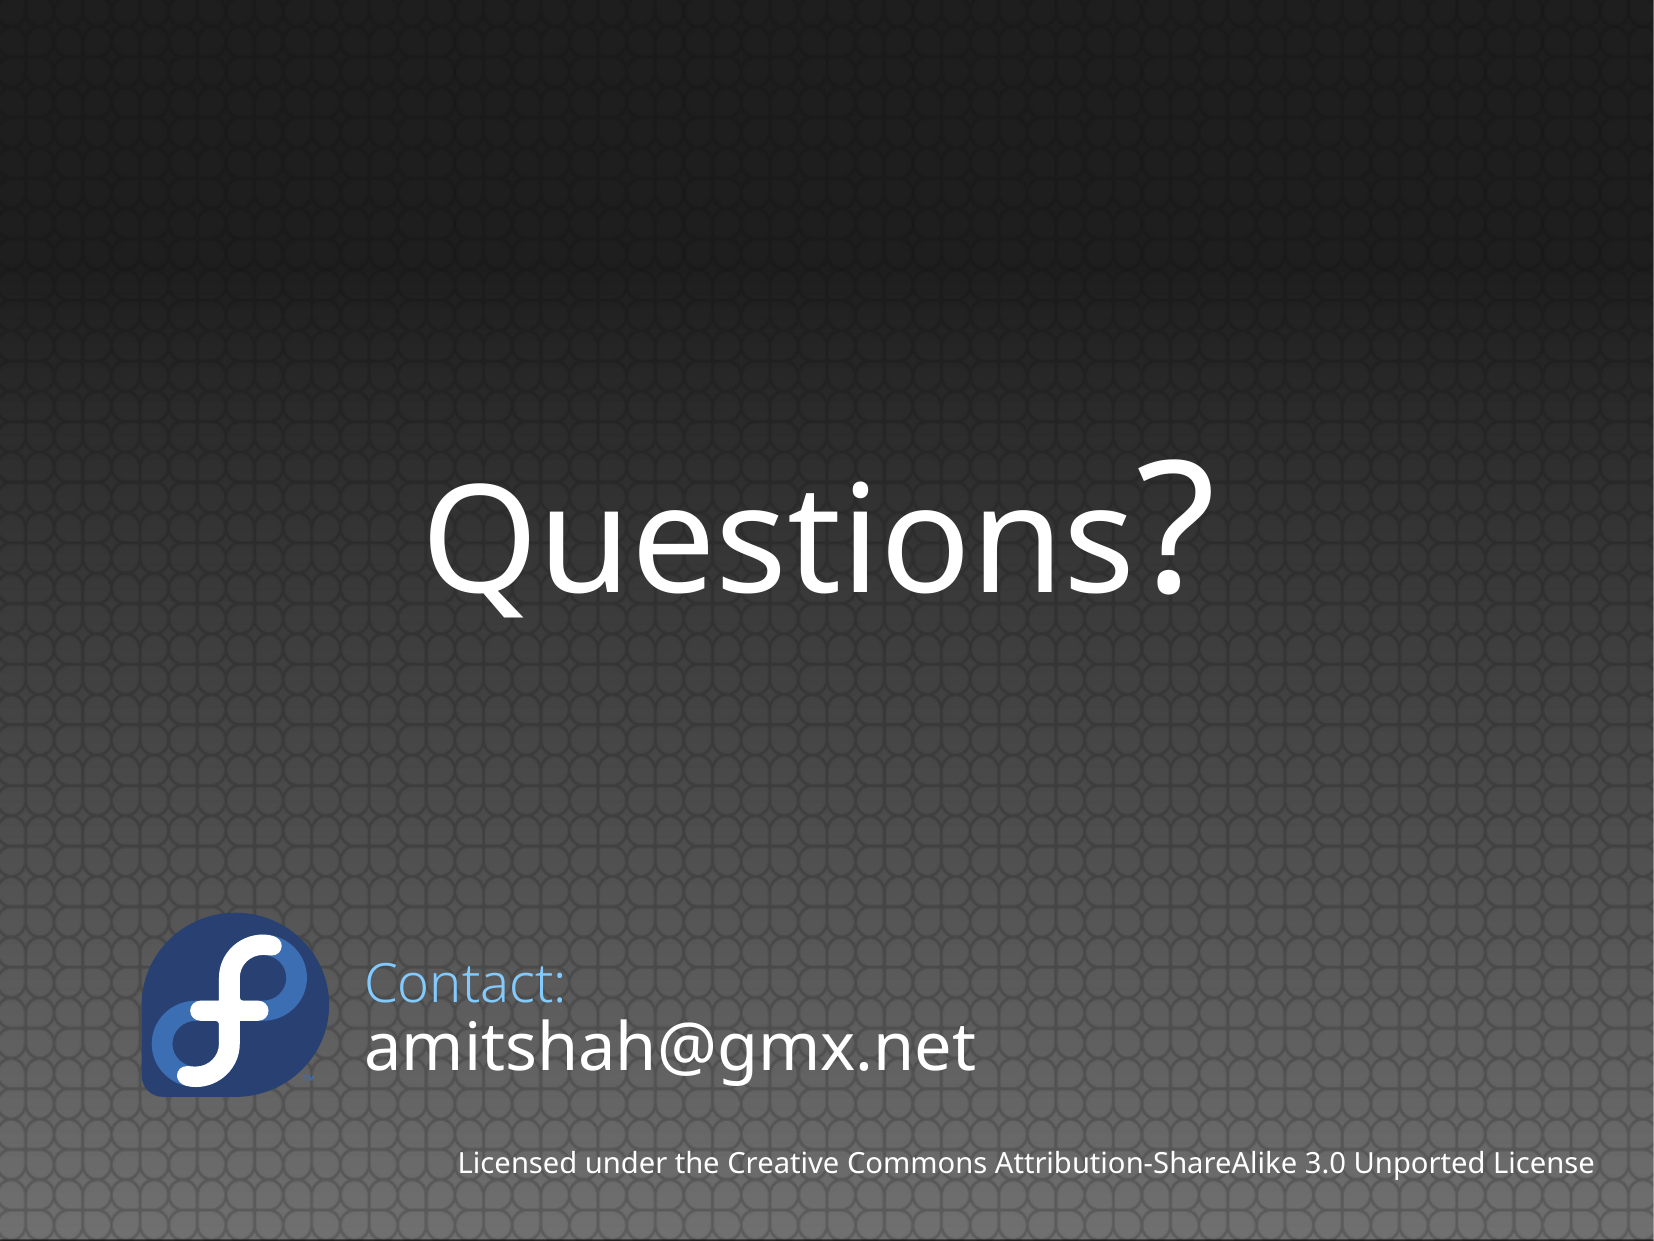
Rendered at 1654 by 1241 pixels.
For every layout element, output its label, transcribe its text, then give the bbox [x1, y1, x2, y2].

text_box Licensed under the Creative Commons Attribution-ShareAlike 3.0 Unported License [51, 1135, 1611, 1219]
text_box Contact: [349, 937, 703, 1013]
text_box amitshah@gmx.net [349, 992, 1455, 1082]
title Questions? [30, 418, 1606, 624]
picture [0, 0, 1654, 1241]
